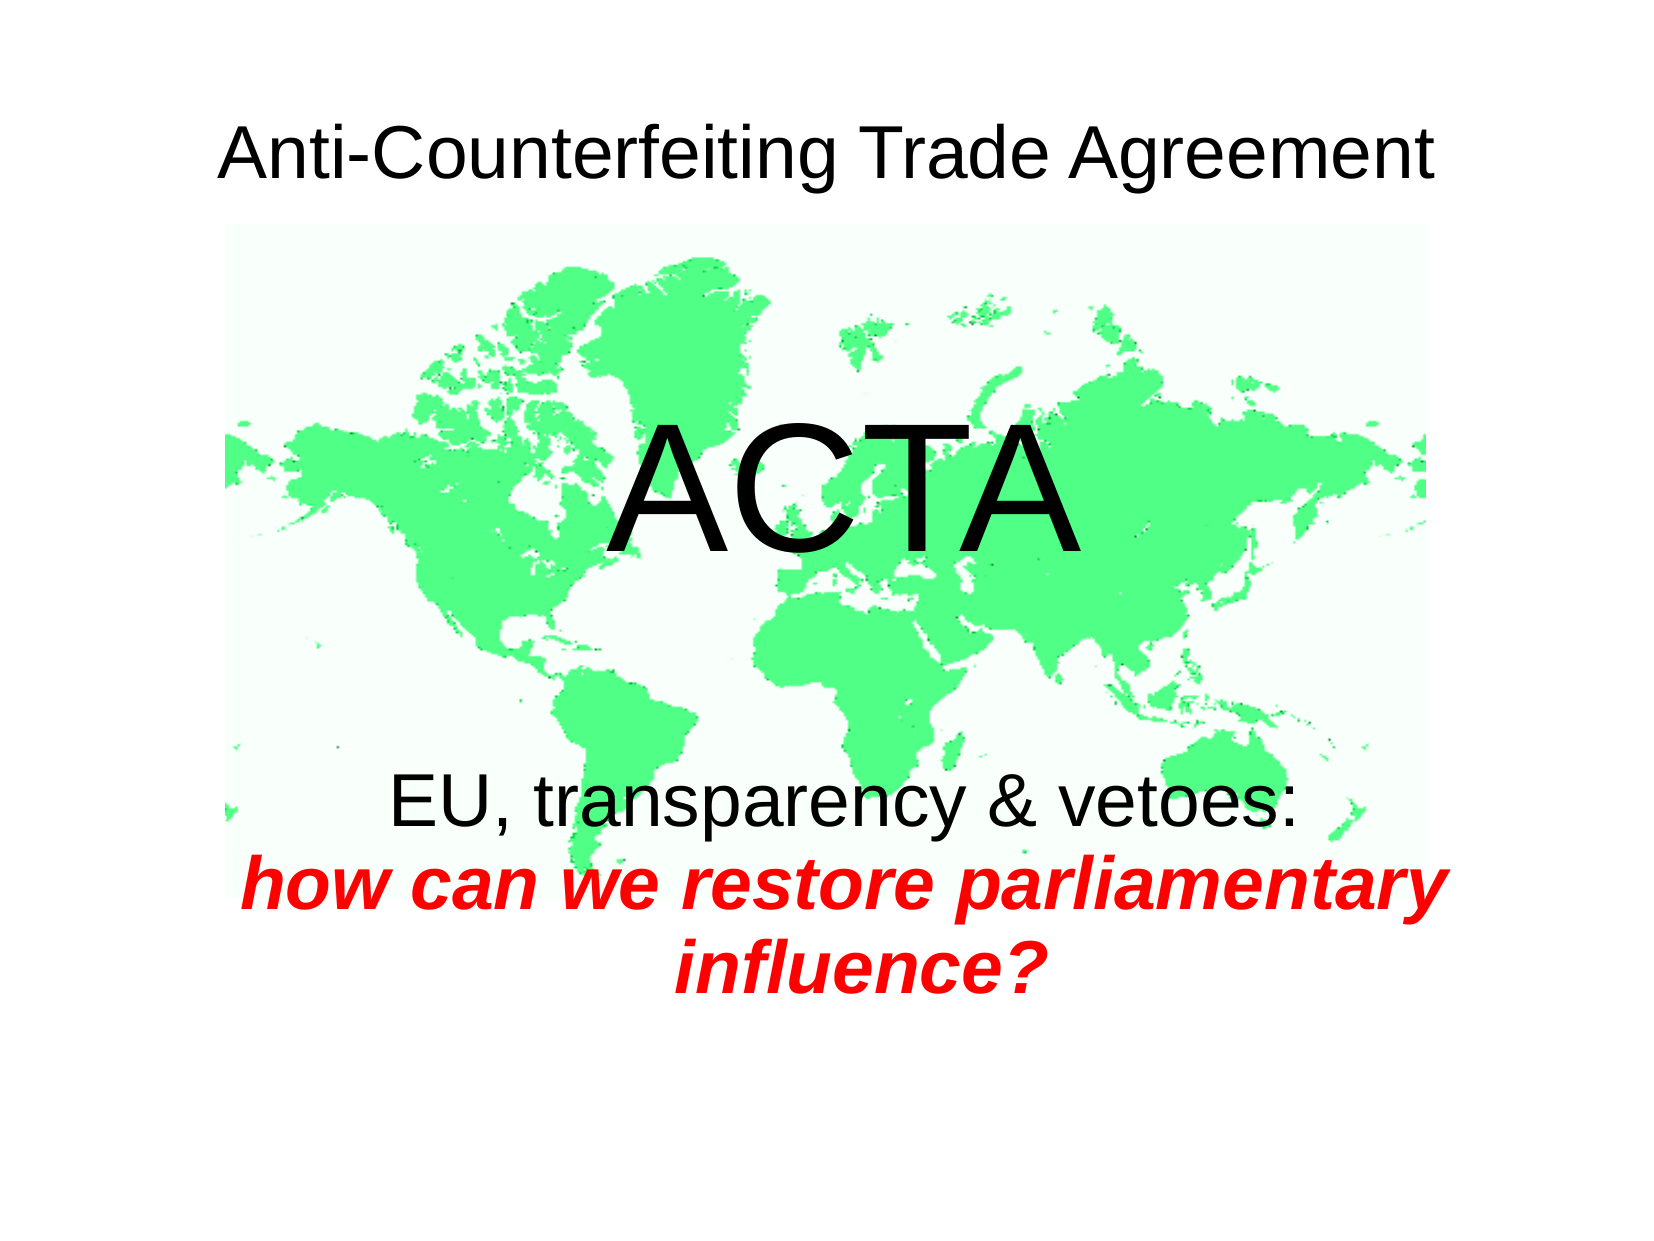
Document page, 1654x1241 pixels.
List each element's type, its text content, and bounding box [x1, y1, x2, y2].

subtitle ACTA EU, transparency & vetoes: how can we restore parliamentary influence? [82, 180, 1571, 1094]
title Anti-Counterfeiting Trade Agreement [82, 49, 1571, 180]
